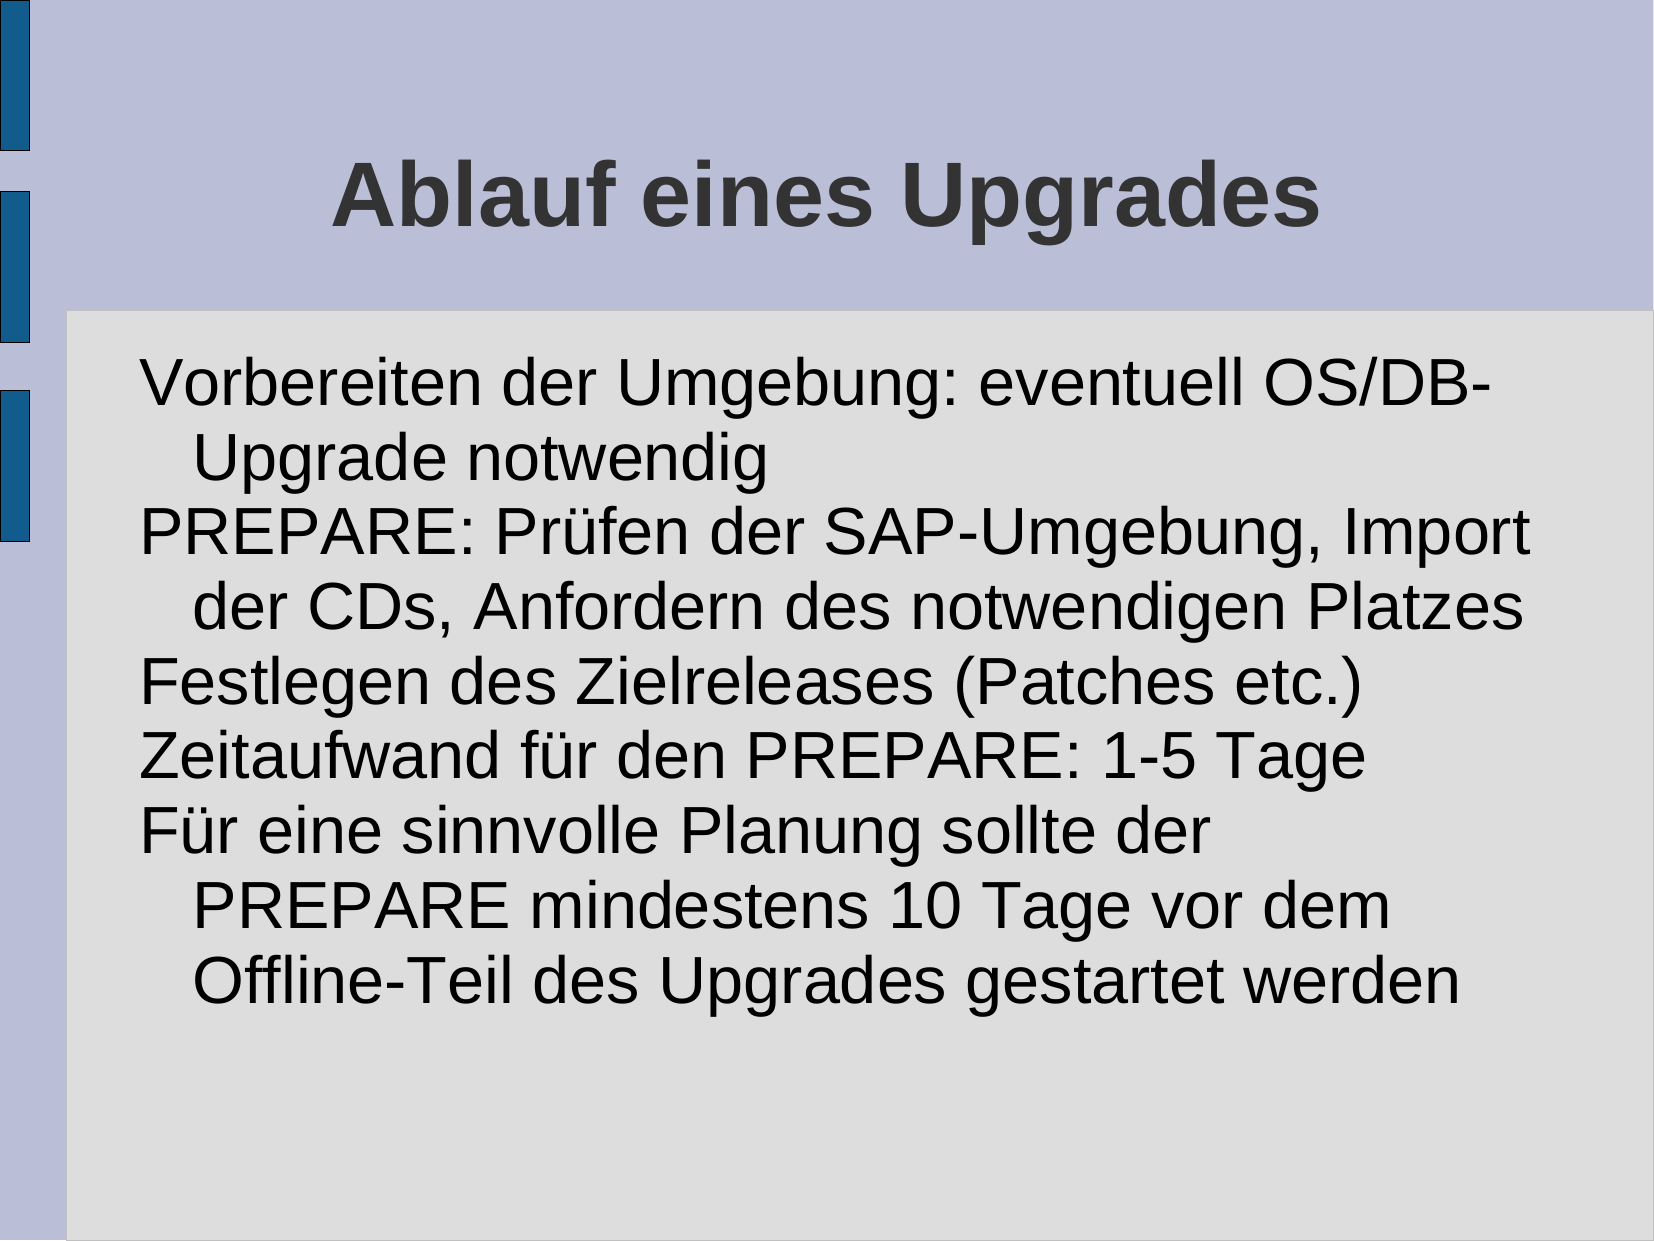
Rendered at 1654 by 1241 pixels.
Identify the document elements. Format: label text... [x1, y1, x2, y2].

title Ablauf eines Upgrades [121, 91, 1534, 299]
list Vorbereiten der Umgebung: eventuell OS/DB-Upgrade notwendig PREPARE: Prüfen der SAP-Umgebung, Import der CDs, Anfordern des notwendigen Platzes Festlegen des Zielreleases (Patches etc.) Zeitaufwand für den PREPARE: 1-5 Tage Für eine sinnvolle Planung sollte der PREPARE mindestens 10 Tage vor dem Offline-Teil des Upgrades gestartet werden [121, 344, 1534, 1127]
